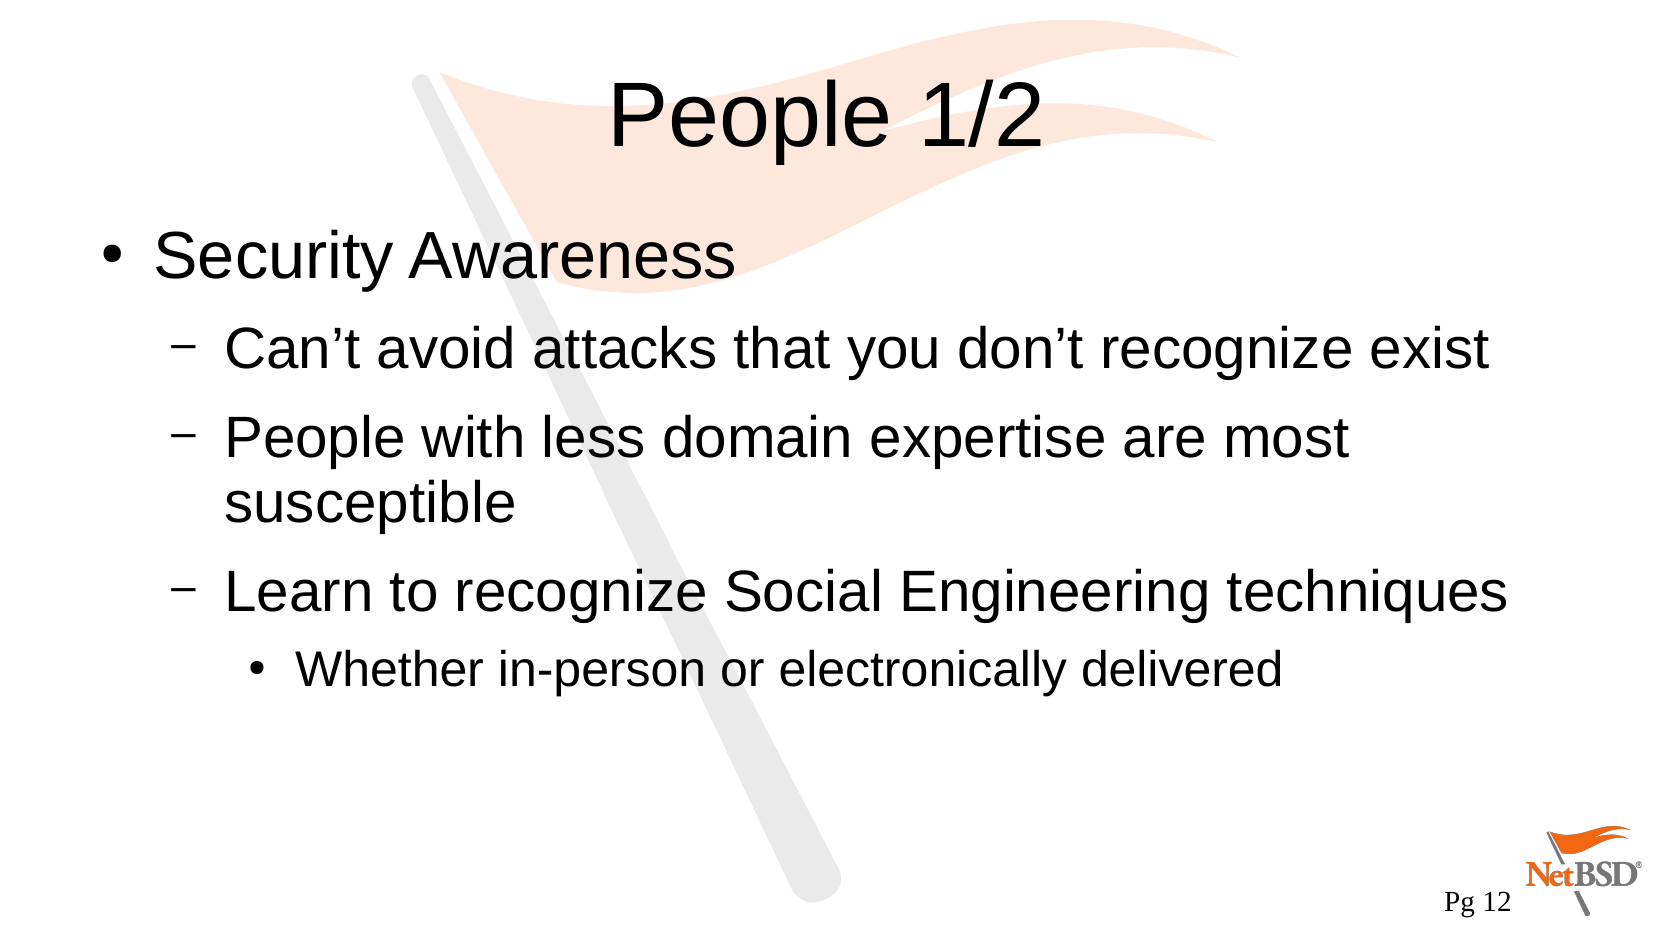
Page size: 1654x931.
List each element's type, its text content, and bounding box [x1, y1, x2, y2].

list Security Awareness Can’t avoid attacks that you don’t recognize exist People with less domain expertise are most susceptible Learn to recognize Social Engineering techniques Whether in-person or electronically delivered [82, 217, 1571, 758]
picture [1526, 826, 1642, 916]
title People 1/2 [82, 37, 1571, 193]
